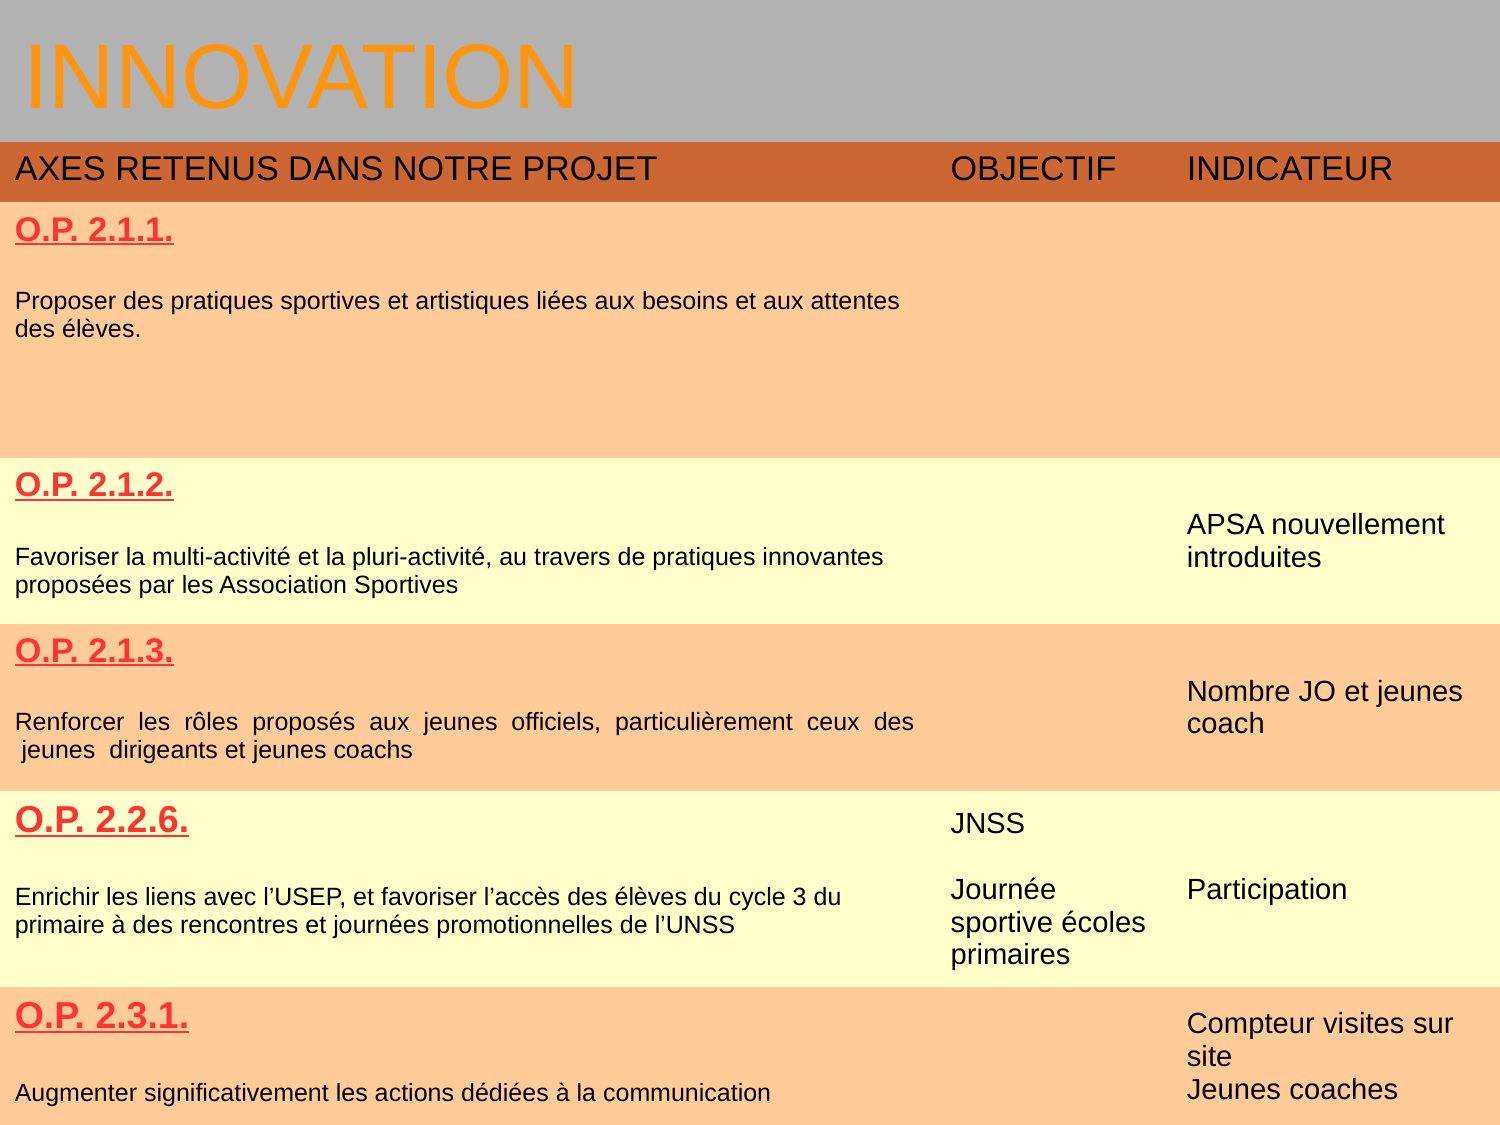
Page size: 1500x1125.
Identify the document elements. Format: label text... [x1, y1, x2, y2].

table_cell [936, 987, 1172, 1125]
table_cell [936, 202, 1172, 458]
table_cell JNSS Journée sportive écoles primaires [936, 791, 1172, 987]
table_cell [936, 458, 1172, 624]
table_header AXES RETENUS DANS NOTRE PROJET [0, 142, 936, 202]
table_cell O.P. 2.2.6. Enrichir les liens avec l’USEP, et favoriser l’accès des élèves du cycle 3 du primaire à des rencontres et journées promotionnelles de l’UNSS [0, 791, 936, 987]
table_cell Participation [1172, 791, 1500, 987]
table_cell O.P. 2.1.2. Favoriser la multi-activité et la pluri-activité, au travers de pratiques innovantes proposées par les Association Sportives [0, 458, 936, 624]
table_cell [936, 624, 1172, 791]
table_cell O.P. 2.1.1. Proposer des pratiques sportives et artistiques liées aux besoins et aux attentes des élèves. [0, 202, 936, 458]
title INNOVATION [23, 5, 1500, 154]
table_header OBJECTIF [936, 154, 1172, 202]
table_cell O.P. 2.3.1. Augmenter significativement les actions dédiées à la communication [0, 987, 936, 1125]
table_cell O.P. 2.1.3. Renforcer les rôles proposés aux jeunes officiels, particulièrement ceux des jeunes dirigeants et jeunes coachs [0, 624, 936, 791]
table_cell Compteur visites sur site Jeunes coaches [1172, 987, 1500, 1125]
table_header INDICATEUR [1172, 154, 1500, 202]
table_cell Nombre JO et jeunes coach [1172, 624, 1500, 791]
table_cell APSA nouvellement introduites [1172, 458, 1500, 624]
table_cell [1172, 202, 1500, 458]
